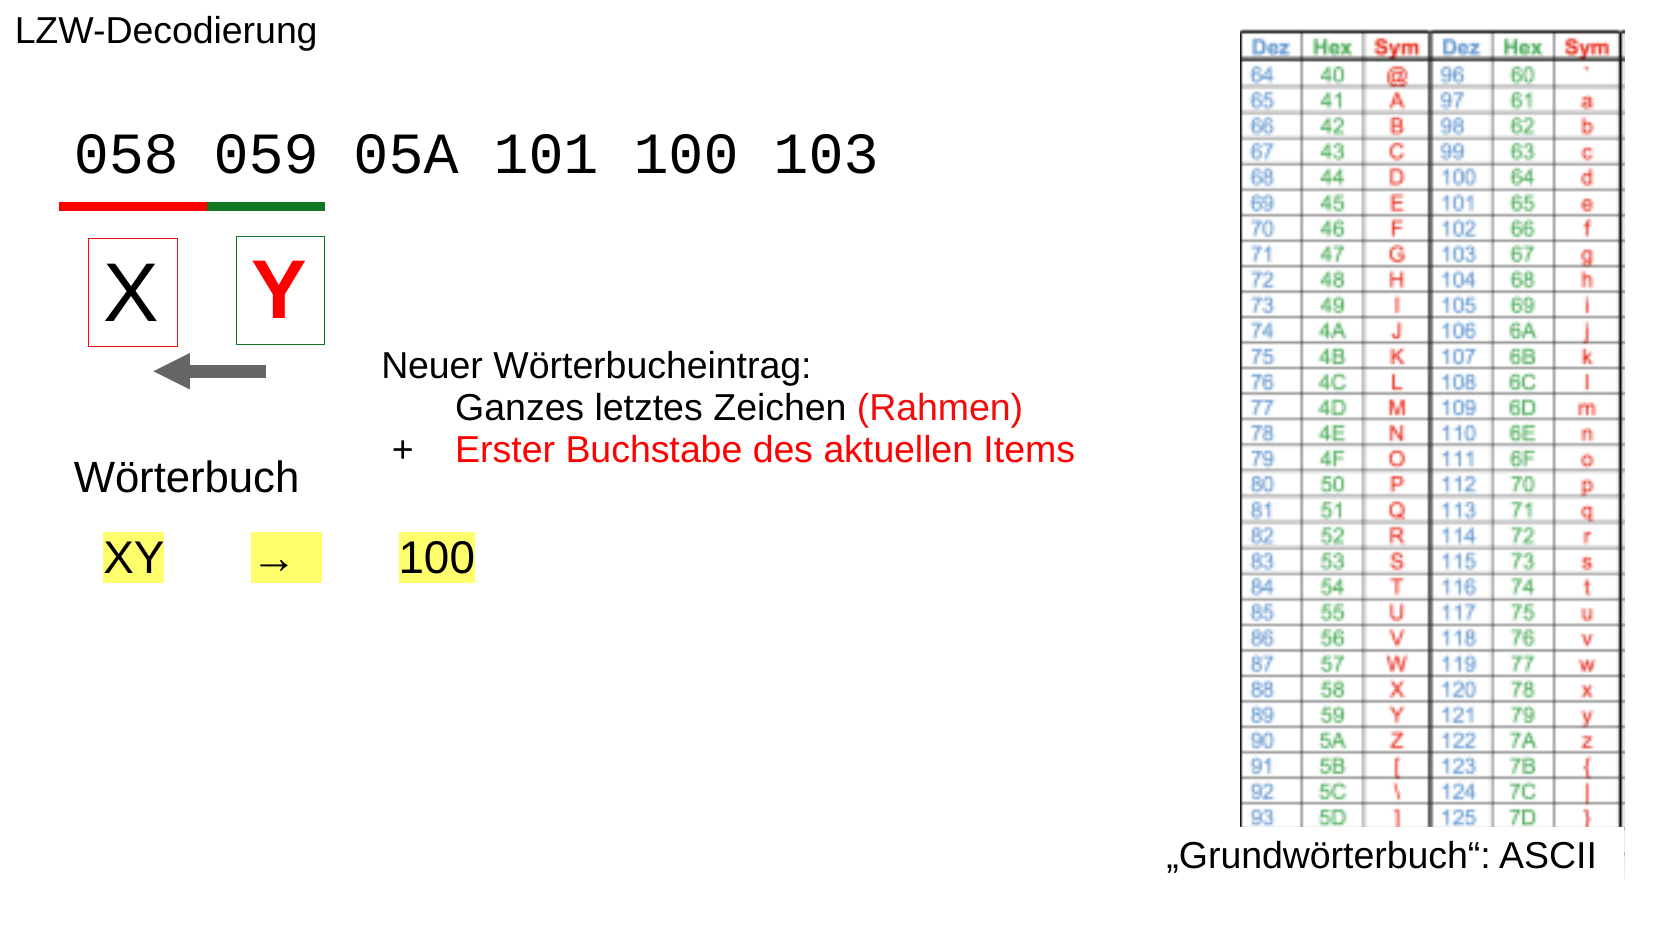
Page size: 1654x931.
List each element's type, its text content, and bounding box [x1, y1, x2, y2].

text_box „Grundwörterbuch“: ASCII [1151, 826, 1625, 886]
text_box Y [236, 236, 325, 345]
text_box 058 059 05A 101 100 103 [59, 118, 916, 207]
text_box X [88, 238, 178, 347]
text_box LZW-Decodierung [0, 2, 1241, 60]
text_box Wörterbuch [59, 445, 355, 509]
picture [1240, 29, 1625, 826]
text_box Neuer Wörterbucheintrag: Ganzes letztes Zeichen (Rahmen) + Erster Buchstabe des aktuellen Items [366, 336, 1091, 478]
text_box XY → 100 [88, 524, 532, 591]
